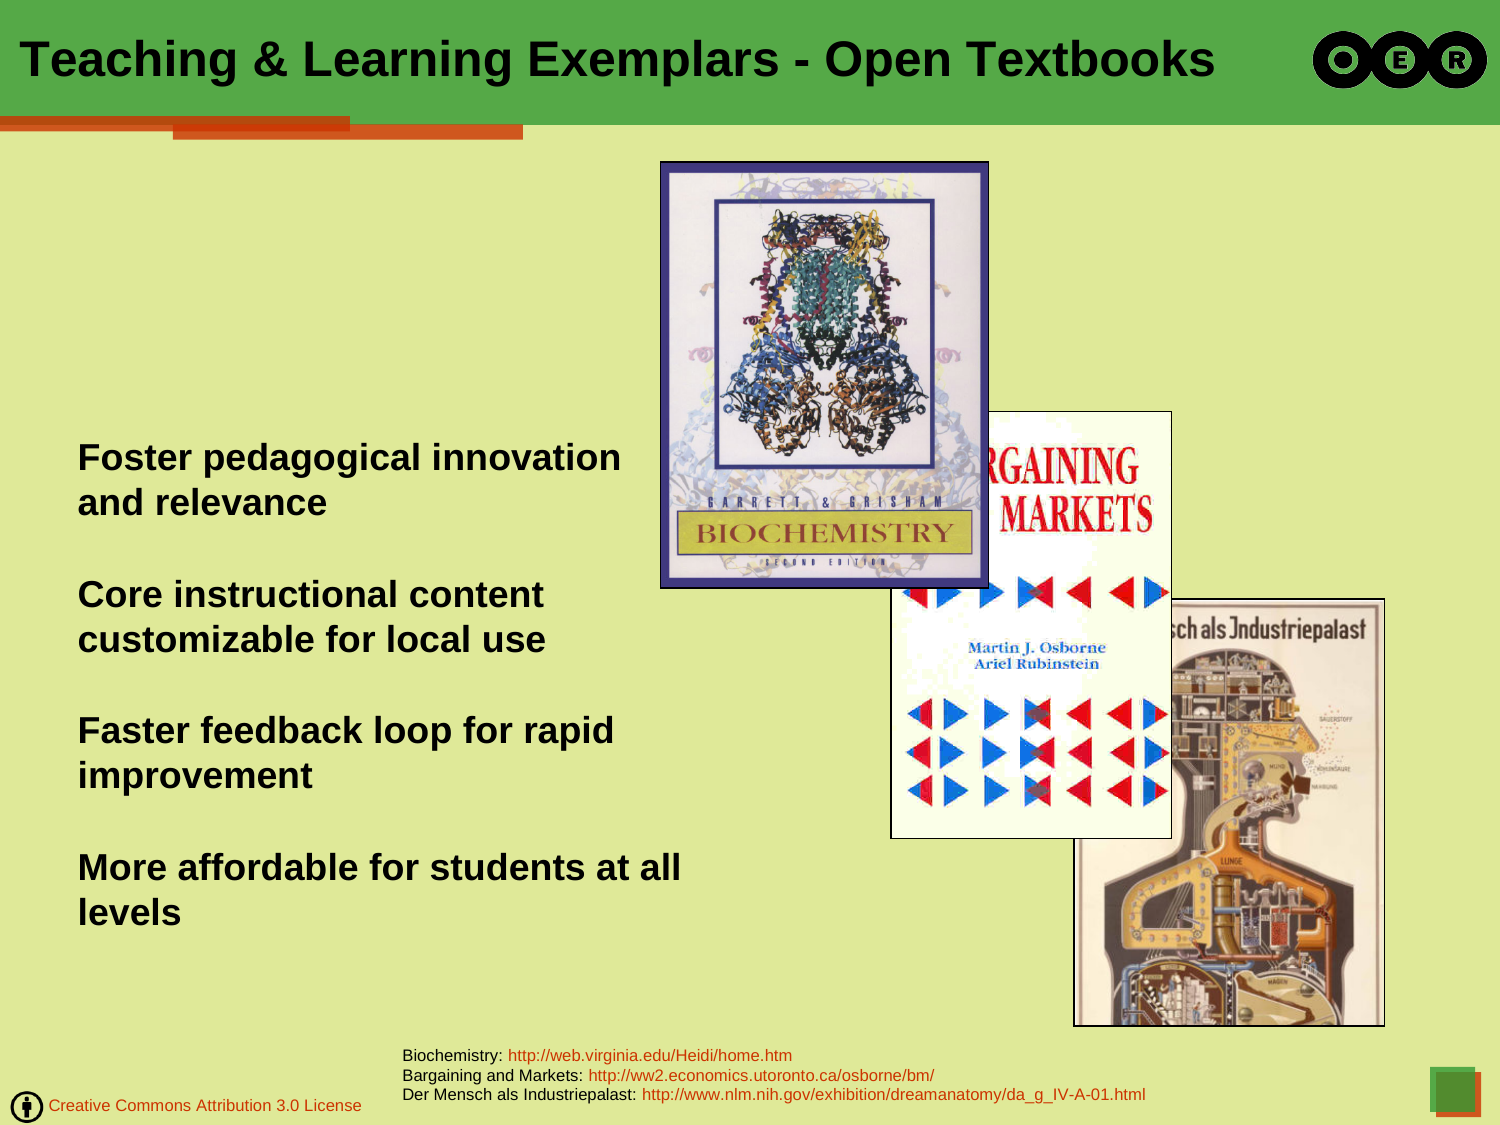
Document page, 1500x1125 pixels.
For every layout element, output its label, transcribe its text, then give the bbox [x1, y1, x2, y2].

picture [7, 1088, 46, 1125]
picture [891, 412, 1171, 838]
picture [1074, 599, 1384, 1026]
text_box Foster pedagogical innovation and relevance Core instructional content customizable for local use Faster feedback loop for rapid improvement More affordable for students at all levels [62, 425, 710, 941]
text_box Biochemistry: http://web.virginia.edu/Heidi/home.htm Bargaining and Markets: http://ww2.economics.utoronto.ca/osborne/bm/ Der Mensch als Industriepalast: http://www.nlm.nih.gov/exhibition/dreamanatomy/da_g_IV-A-01.html [387, 1036, 1201, 1113]
text_box Teaching & Learning Exemplars - Open Textbooks [4, 25, 1293, 95]
picture [661, 162, 988, 588]
picture [1306, 31, 1494, 94]
